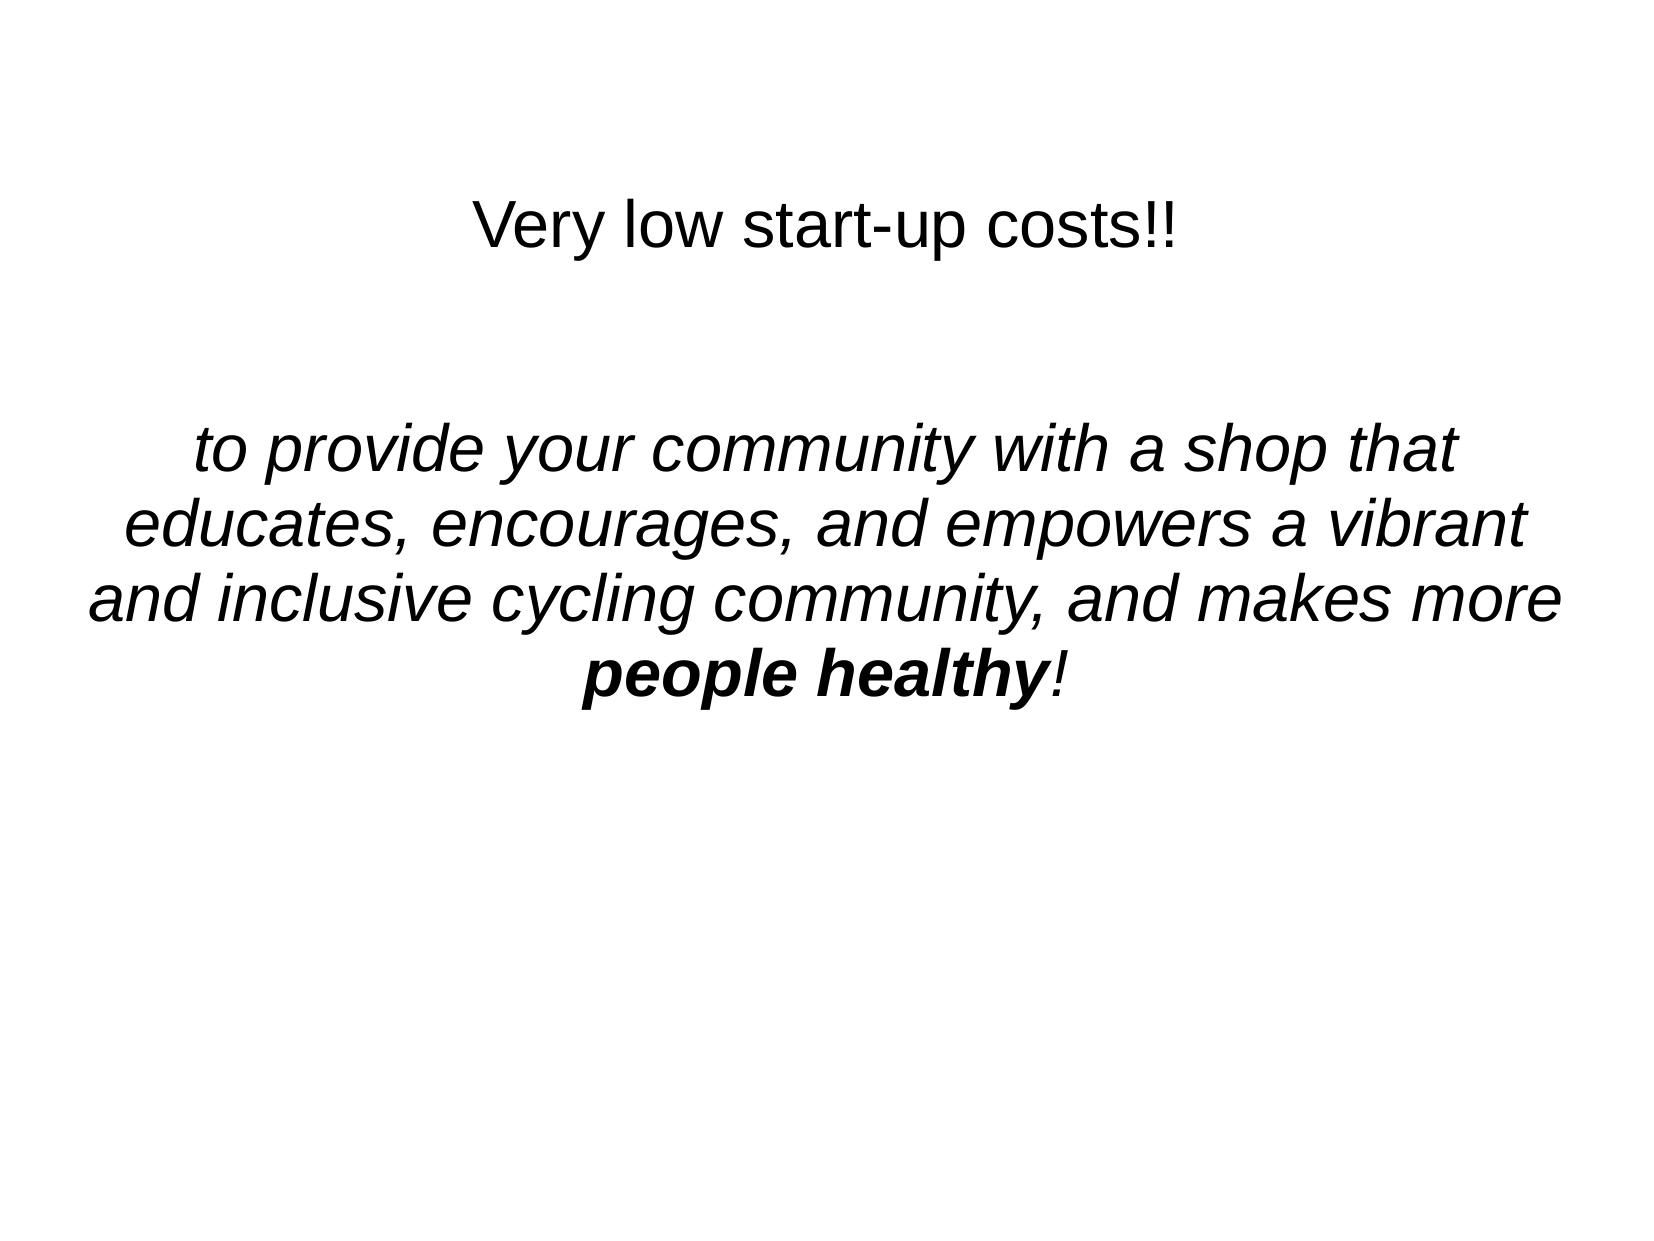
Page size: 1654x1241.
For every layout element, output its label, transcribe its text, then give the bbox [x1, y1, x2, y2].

subtitle Very low start-up costs!! to provide your community with a shop that educates, encourages, and empowers a vibrant and inclusive cycling community, and makes more people healthy! [82, 43, 1571, 1004]
